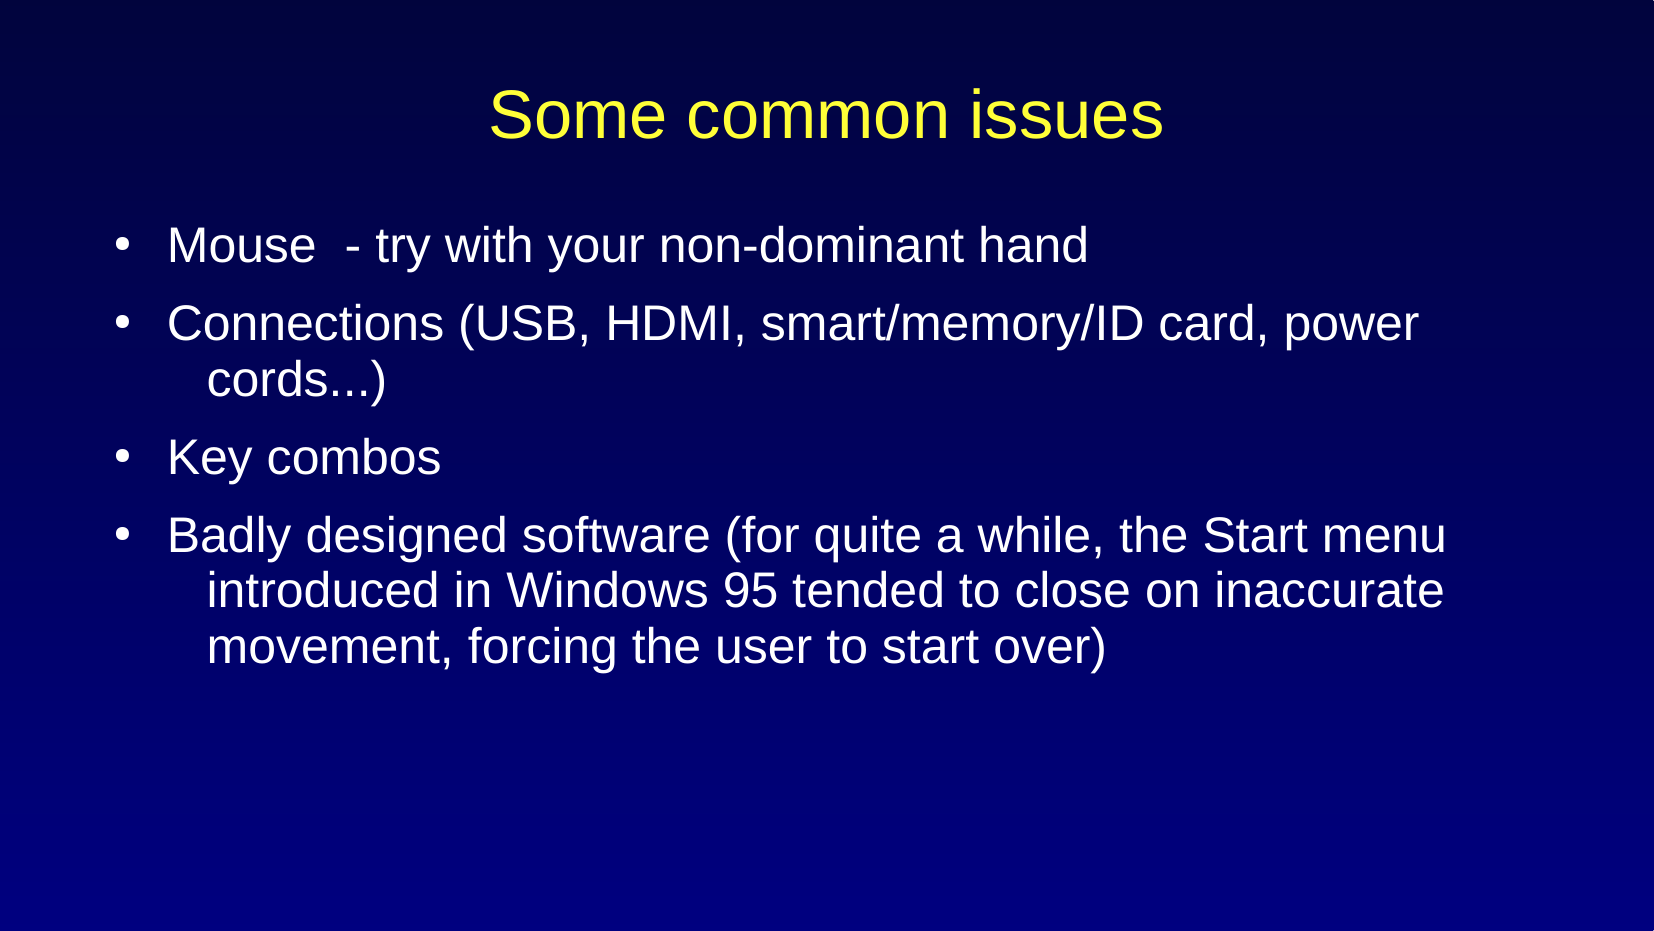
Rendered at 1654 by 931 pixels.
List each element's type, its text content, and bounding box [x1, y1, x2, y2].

list Mouse - try with your non-dominant hand Connections (USB, HDMI, smart/memory/ID card, power cords...) Key combos Badly designed software (for quite a while, the Start menu introduced in Windows 95 tended to close on inaccurate movement, forcing the user to start over) [82, 217, 1571, 758]
title Some common issues [82, 37, 1571, 193]
